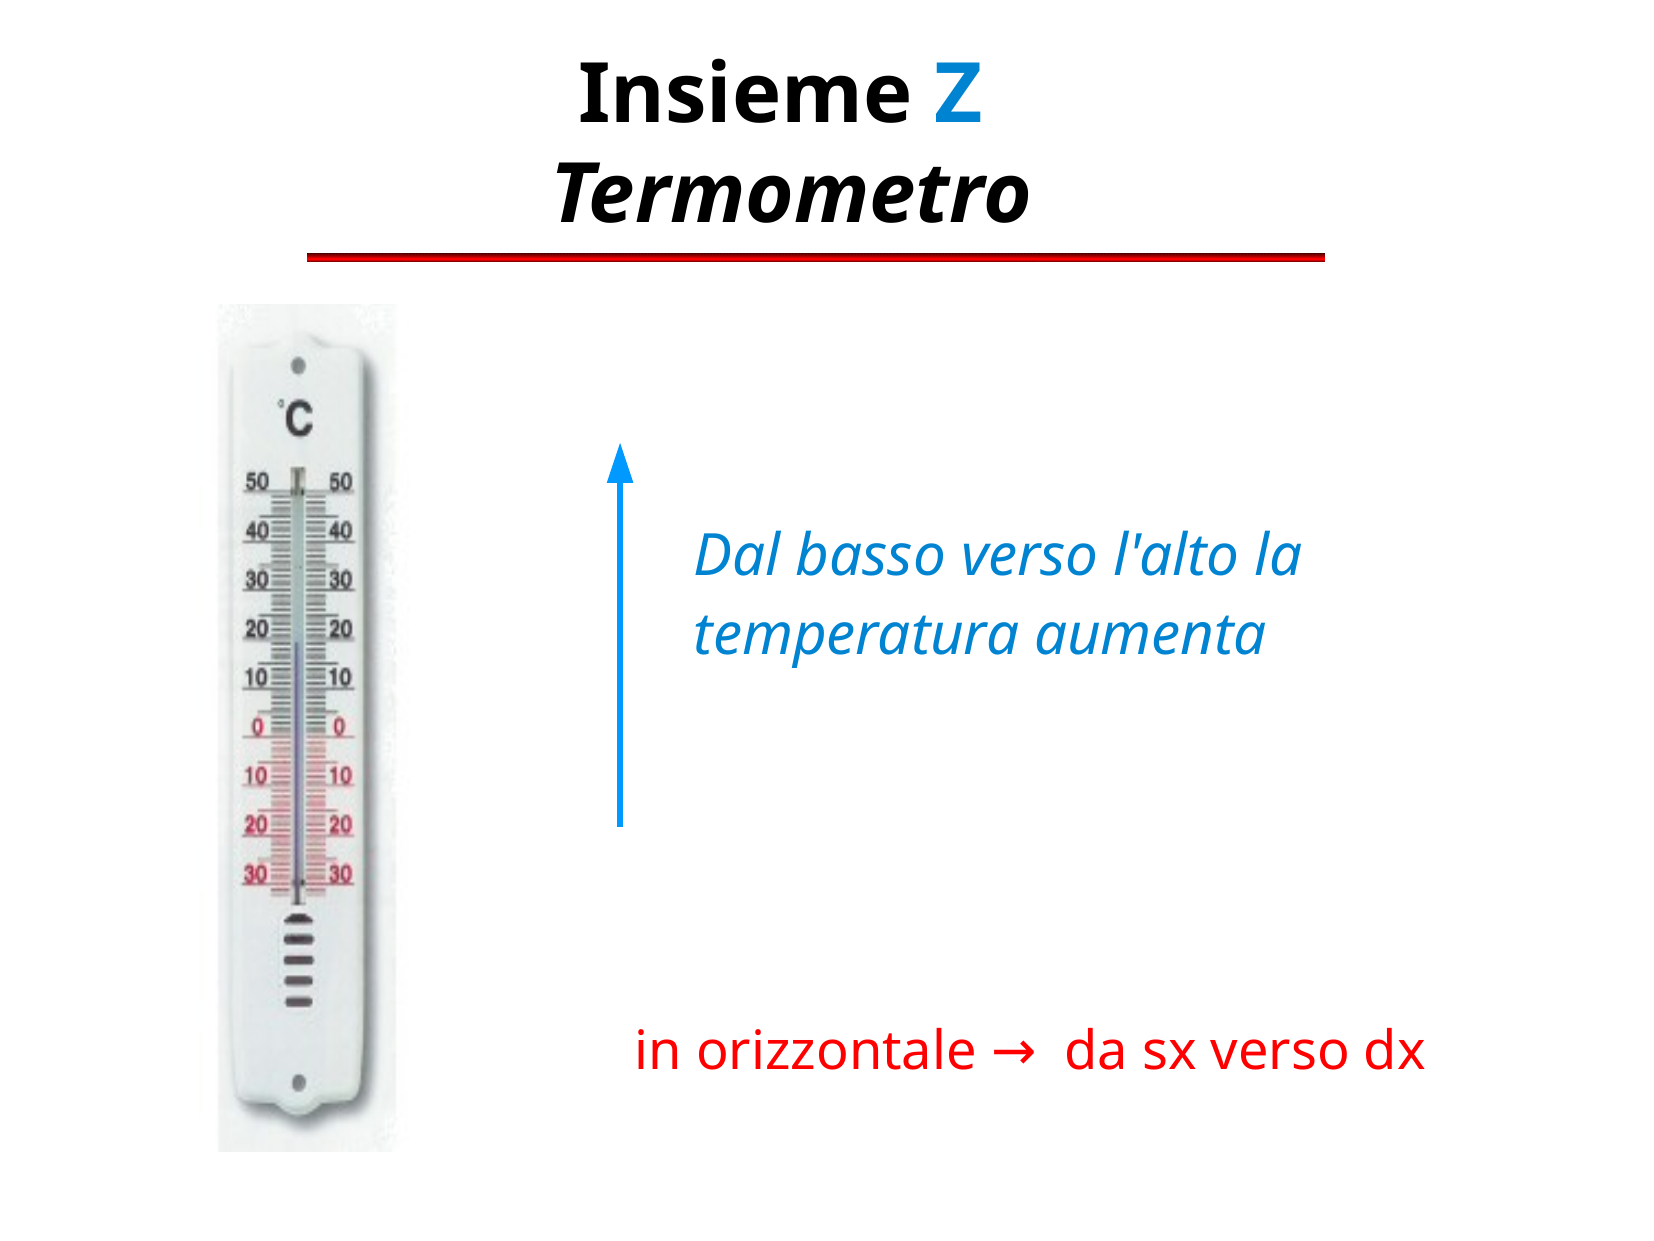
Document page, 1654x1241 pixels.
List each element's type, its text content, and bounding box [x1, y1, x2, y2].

picture [147, 304, 461, 1152]
text_box Dal basso verso l'alto la temperatura aumenta [679, 506, 1340, 768]
title Insieme Z Termometro [116, 31, 1467, 247]
text_box in orizzontale → da sx verso dx [620, 1003, 1601, 1183]
picture [307, 253, 1325, 262]
